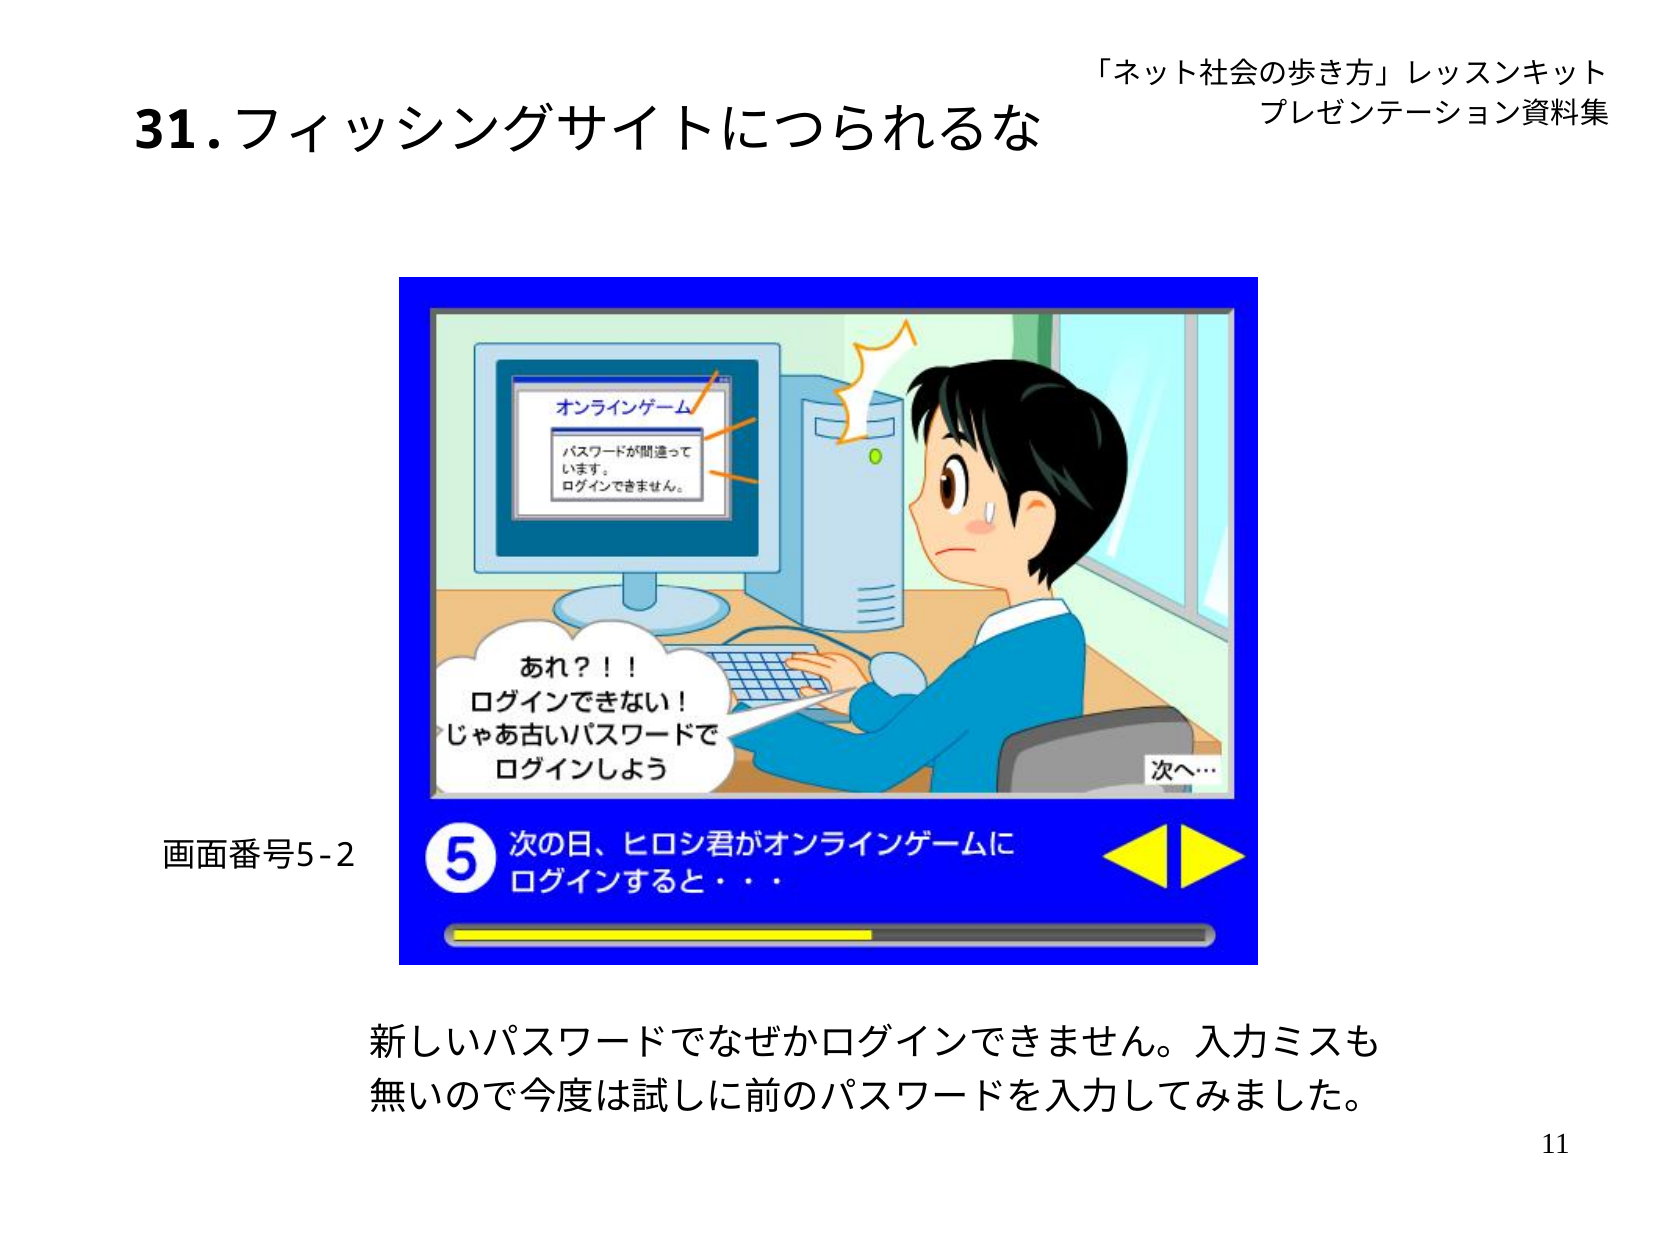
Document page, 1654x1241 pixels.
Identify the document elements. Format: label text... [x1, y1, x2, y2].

picture [399, 277, 1258, 965]
text_box 「ネット社会の歩き方」レッスンキット プレゼンテーション資料集 [1062, 44, 1625, 139]
text_box 画面番号5-2 [147, 826, 384, 882]
text_box 新しいパスワードでなぜかログインできません。入力ミスも無いので今度は試しに前のパスワードを入力してみました。 [354, 1004, 1418, 1128]
text_box 31.フィッシングサイトにつられるな [118, 88, 1093, 169]
